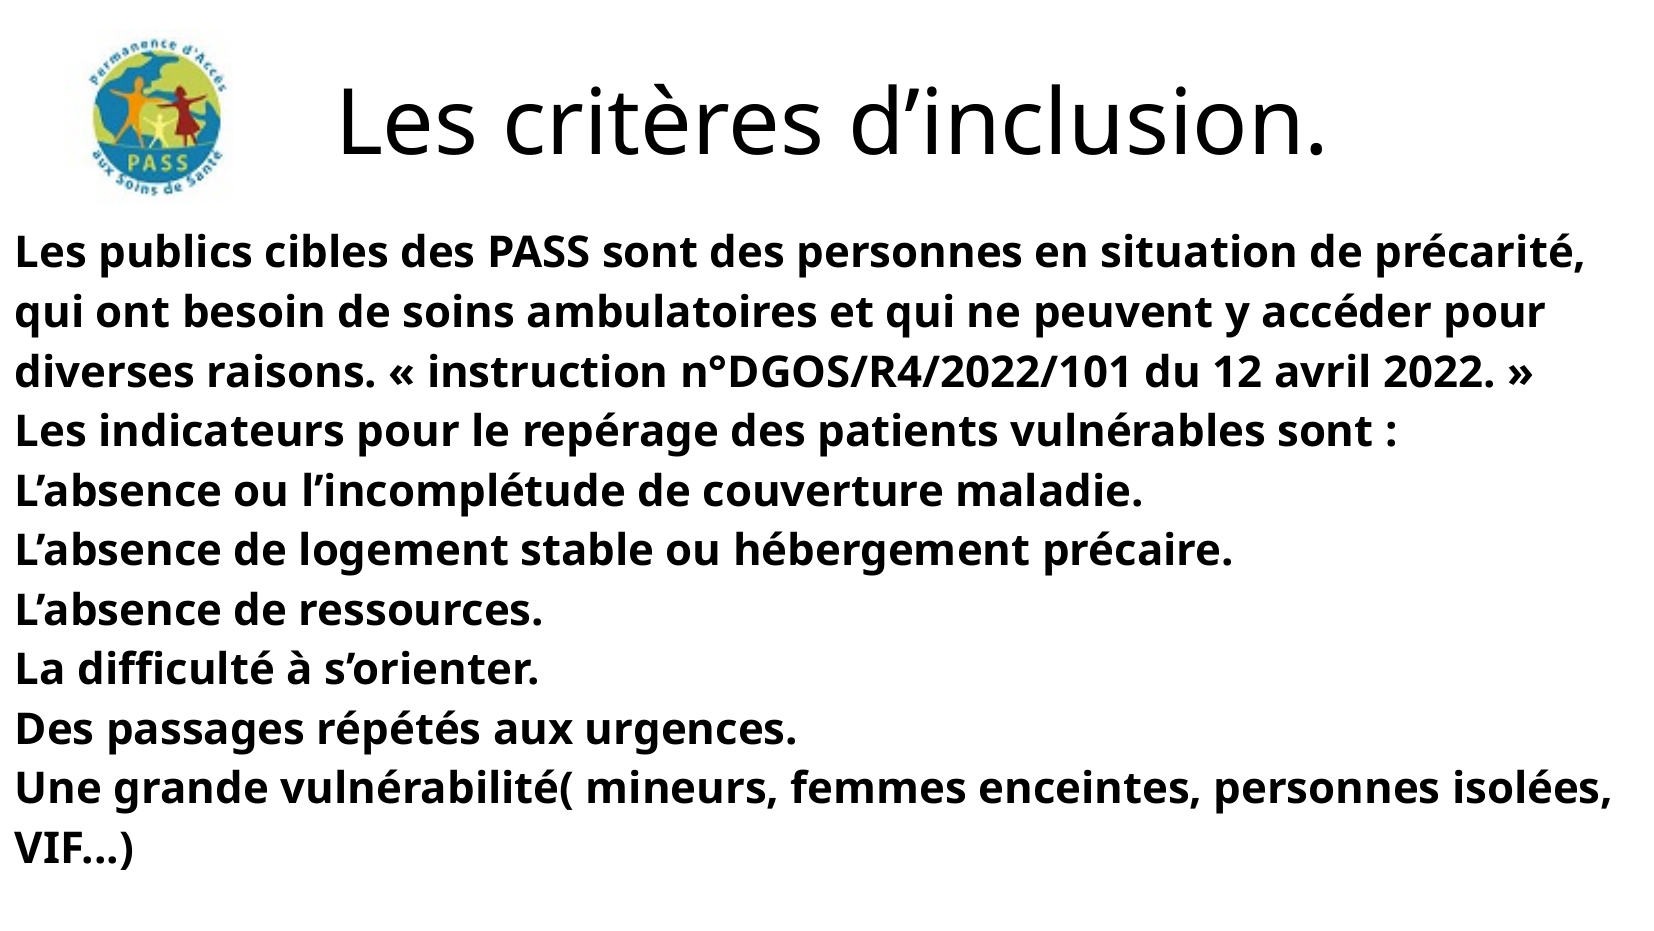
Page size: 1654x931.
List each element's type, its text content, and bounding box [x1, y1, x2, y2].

text_box Les publics cibles des PASS sont des personnes en situation de précarité, qui ont besoin de soins ambulatoires et qui ne peuvent y accéder pour diverses raisons. « instruction n°DGOS/R4/2022/101 du 12 avril 2022. » Les indicateurs pour le repérage des patients vulnérables sont : L’absence ou l’incomplétude de couverture maladie. L’absence de logement stable ou hébergement précaire. L’absence de ressources. La difficulté à s’orienter. Des passages répétés aux urgences. Une grande vulnérabilité( mineurs, femmes enceintes, personnes isolées, VIF...) [0, 171, 1630, 931]
title Les critères d’inclusion. [325, 29, 1577, 171]
picture [0, 29, 325, 171]
